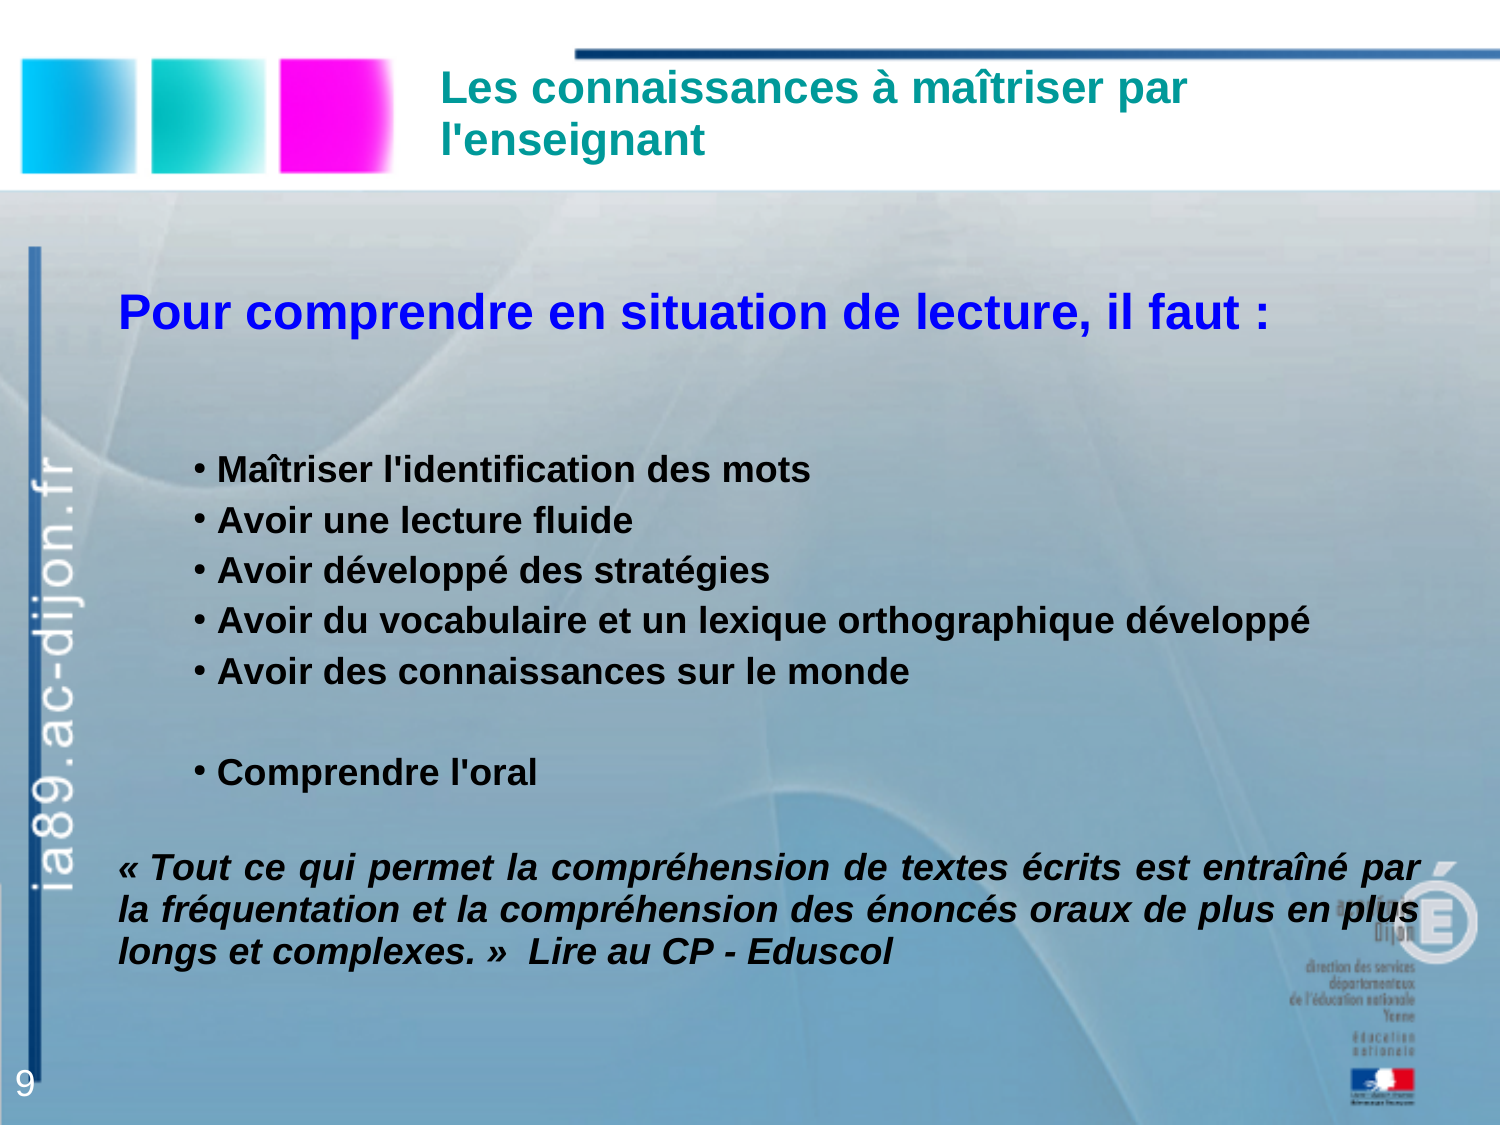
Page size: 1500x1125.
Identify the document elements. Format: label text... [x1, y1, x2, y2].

picture [0, 0, 1500, 1125]
text_box <numéro> [0, 1051, 657, 1123]
title Les connaissances à maîtriser par l'enseignant [425, 34, 1459, 193]
subtitle Pour comprendre en situation de lecture, il faut : Maîtriser l'identification des mots Avoir une lecture fluide Avoir développé des stratégies Avoir du vocabulaire et un lexique orthographique développé Avoir des connaissances sur le monde Comprendre l'oral « Tout ce qui permet la compréhension de textes écrits est entraîné par la fréquentation et la compréhension des énoncés oraux de plus en plus longs et complexes. » Lire au CP - Eduscol [118, 275, 1421, 981]
list [1421, 283, 1427, 934]
